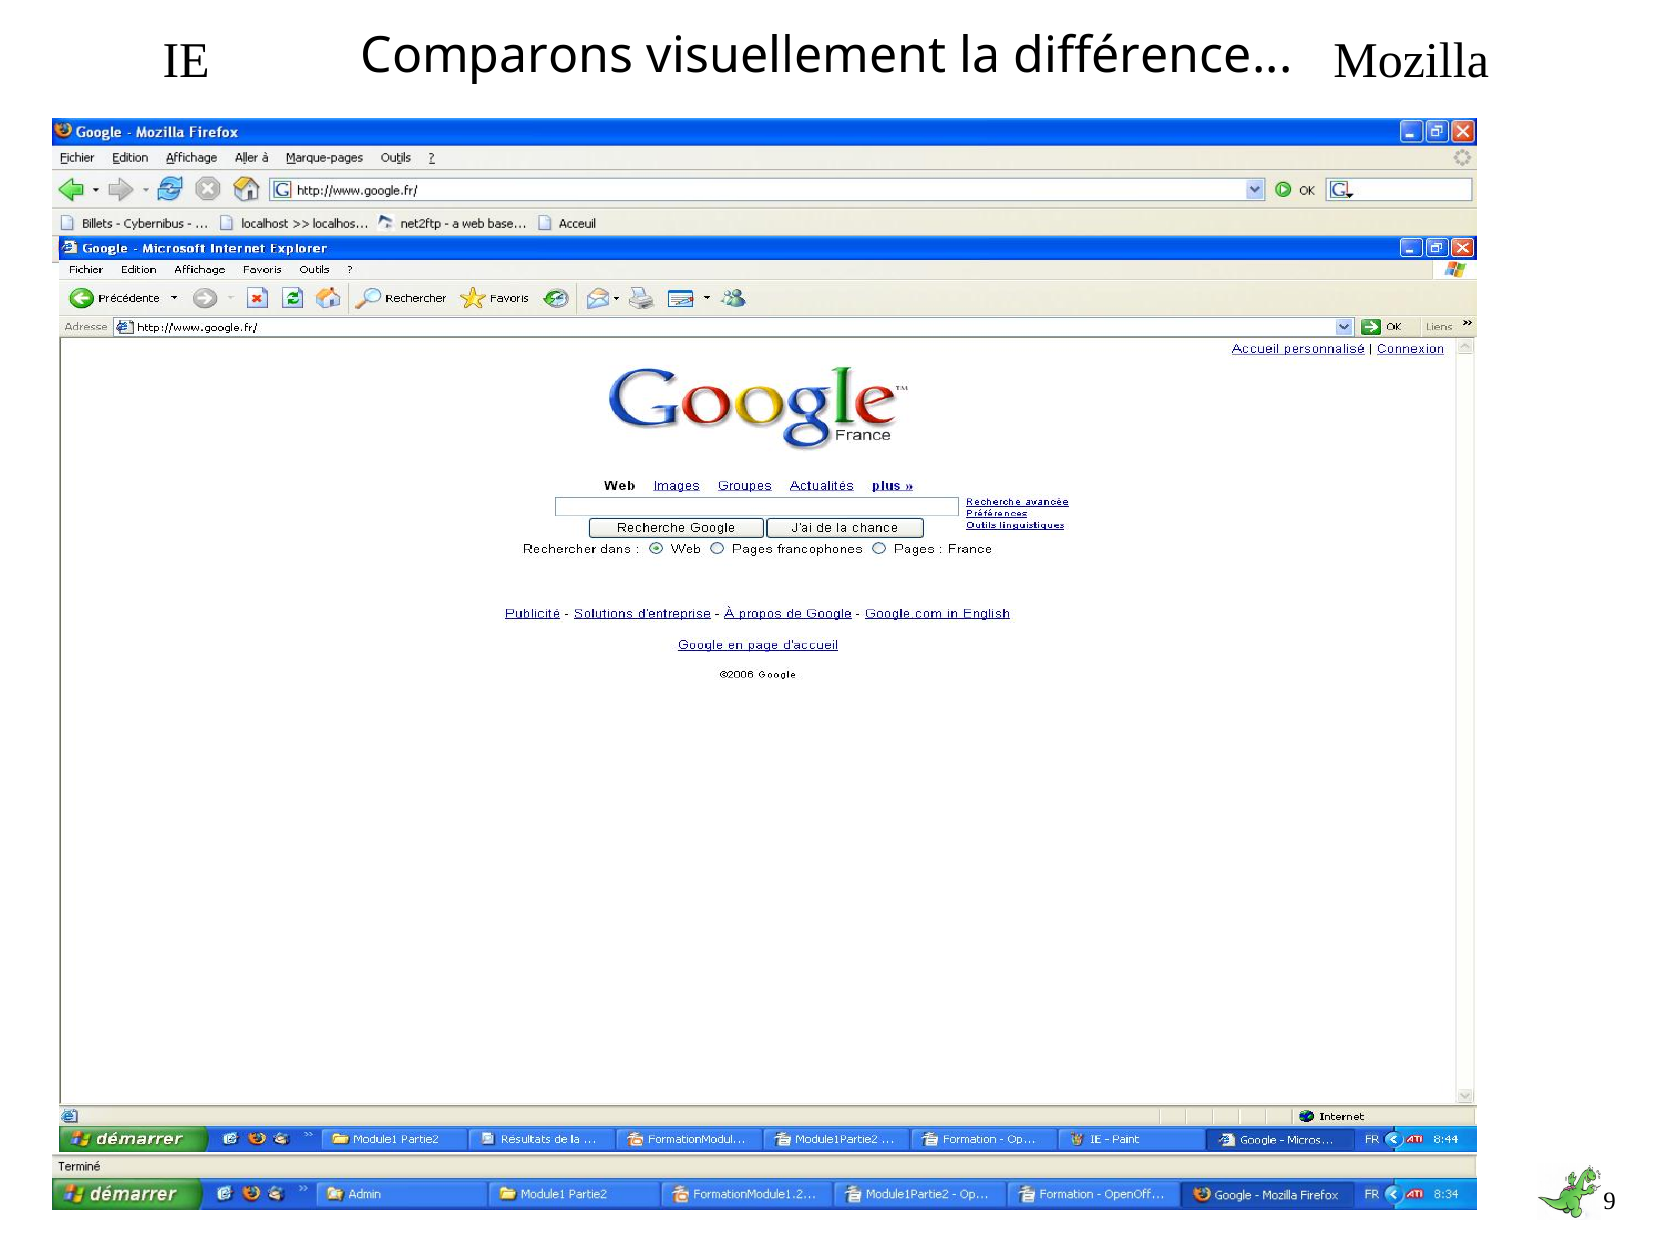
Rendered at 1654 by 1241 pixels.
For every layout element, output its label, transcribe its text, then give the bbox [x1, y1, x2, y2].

picture [52, 118, 1477, 1210]
text_box IE [147, 40, 355, 113]
text_box Mozilla [1145, 41, 1654, 114]
text_box 9 [1603, 1186, 1632, 1216]
picture [1537, 1163, 1601, 1220]
text_box Comparons visuellement la différence... [59, 29, 1595, 115]
